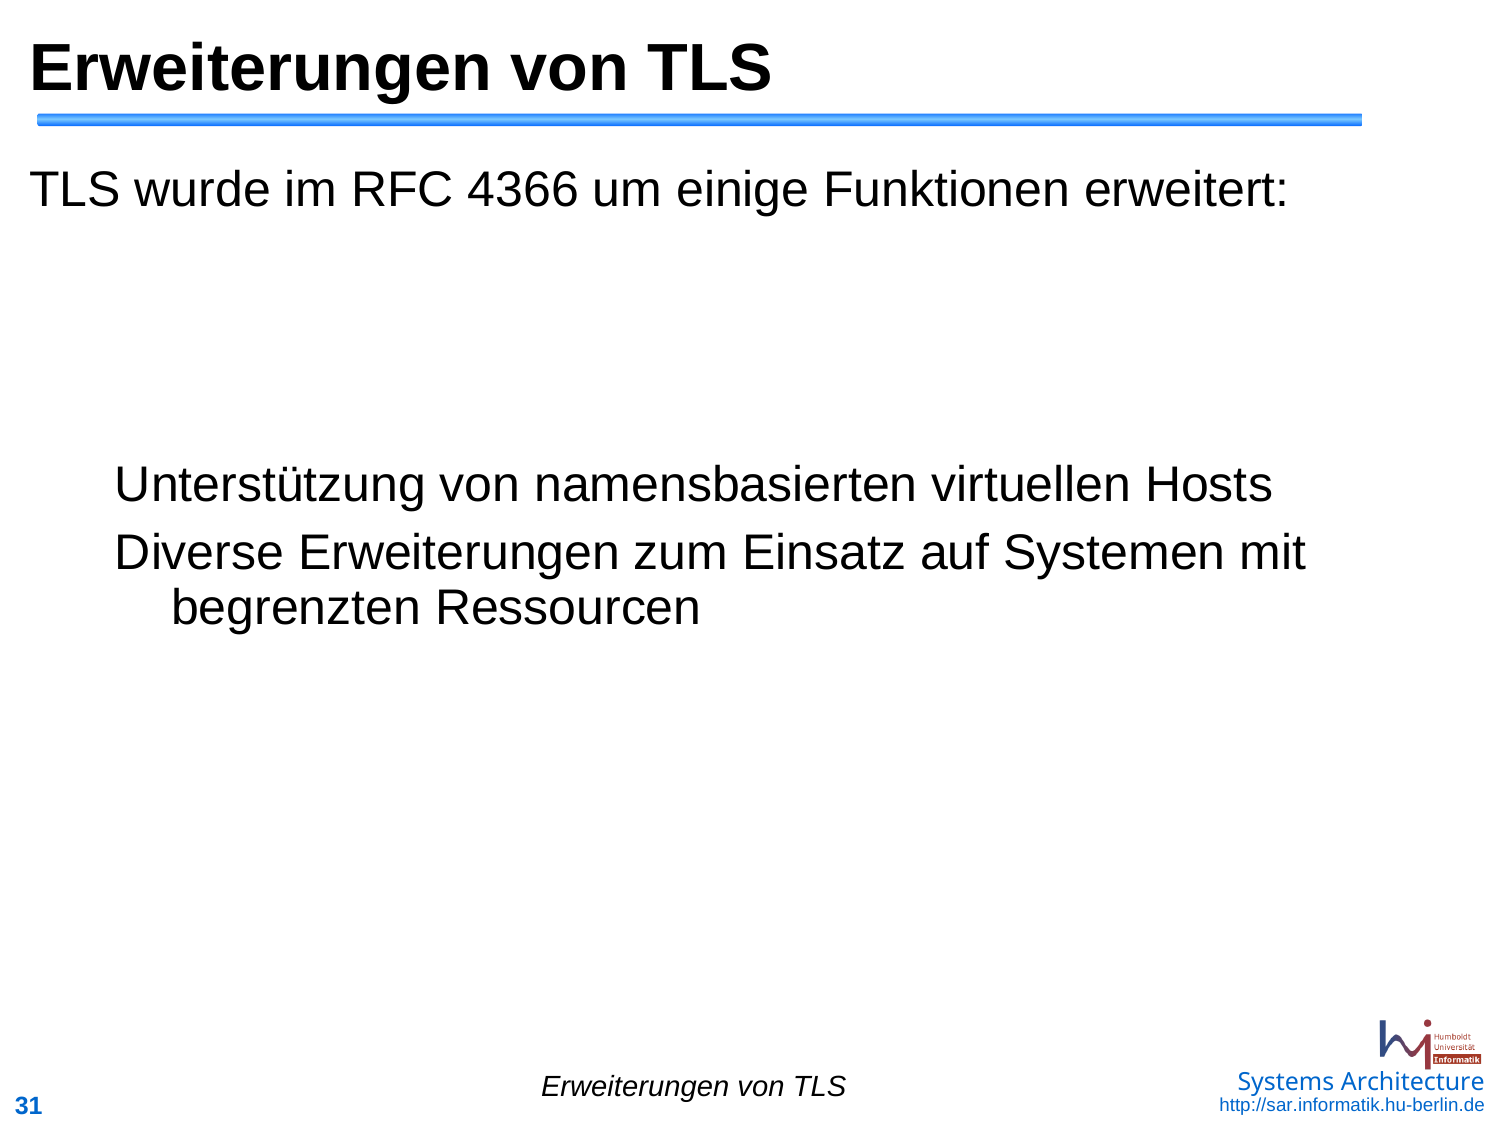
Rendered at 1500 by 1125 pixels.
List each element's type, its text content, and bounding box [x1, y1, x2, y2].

picture [1376, 1016, 1483, 1071]
title Erweiterungen von TLS [29, 19, 1500, 115]
list TLS wurde im RFC 4366 um einige Funktionen erweitert: [29, 160, 1477, 290]
list Unterstützung von namensbasierten virtuellen Hosts Diverse Erweiterungen zum Einsatz auf Systemen mit begrenzten Ressourcen [115, 455, 1385, 670]
text_box Erweiterungen von TLS [442, 1062, 945, 1111]
